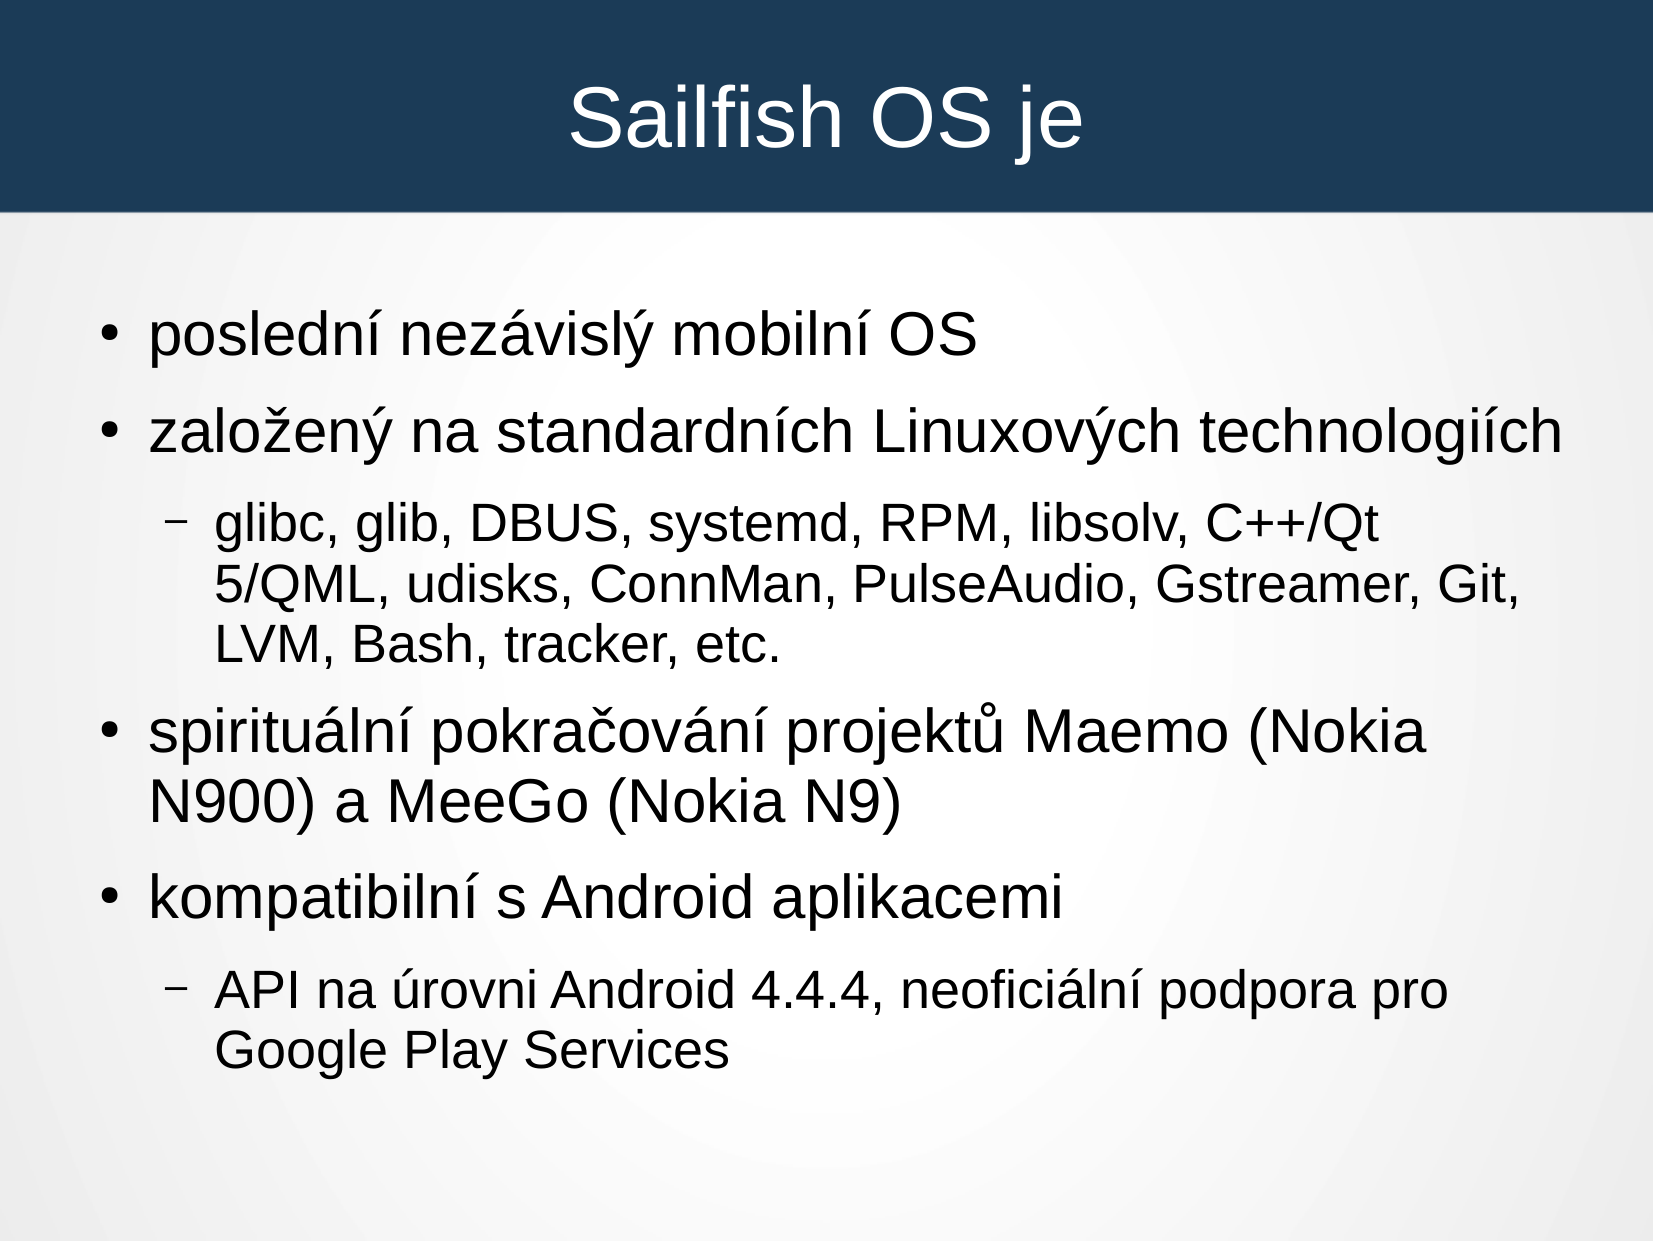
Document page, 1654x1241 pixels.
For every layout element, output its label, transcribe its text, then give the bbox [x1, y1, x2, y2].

title Sailfish OS je [82, 47, 1571, 189]
picture [0, 0, 1653, 1241]
list poslední nezávislý mobilní OS založený na standardních Linuxových technologiích glibc, glib, DBUS, systemd, RPM, libsolv, C++/Qt 5/QML, udisks, ConnMan, PulseAudio, Gstreamer, Git, LVM, Bash, tracker, etc. spirituální pokračování projektů Maemo (Nokia N900) a MeeGo (Nokia N9) kompatibilní s Android aplikacemi API na úrovni Android 4.4.4, neoficiální podpora pro Google Play Services [82, 299, 1571, 1146]
